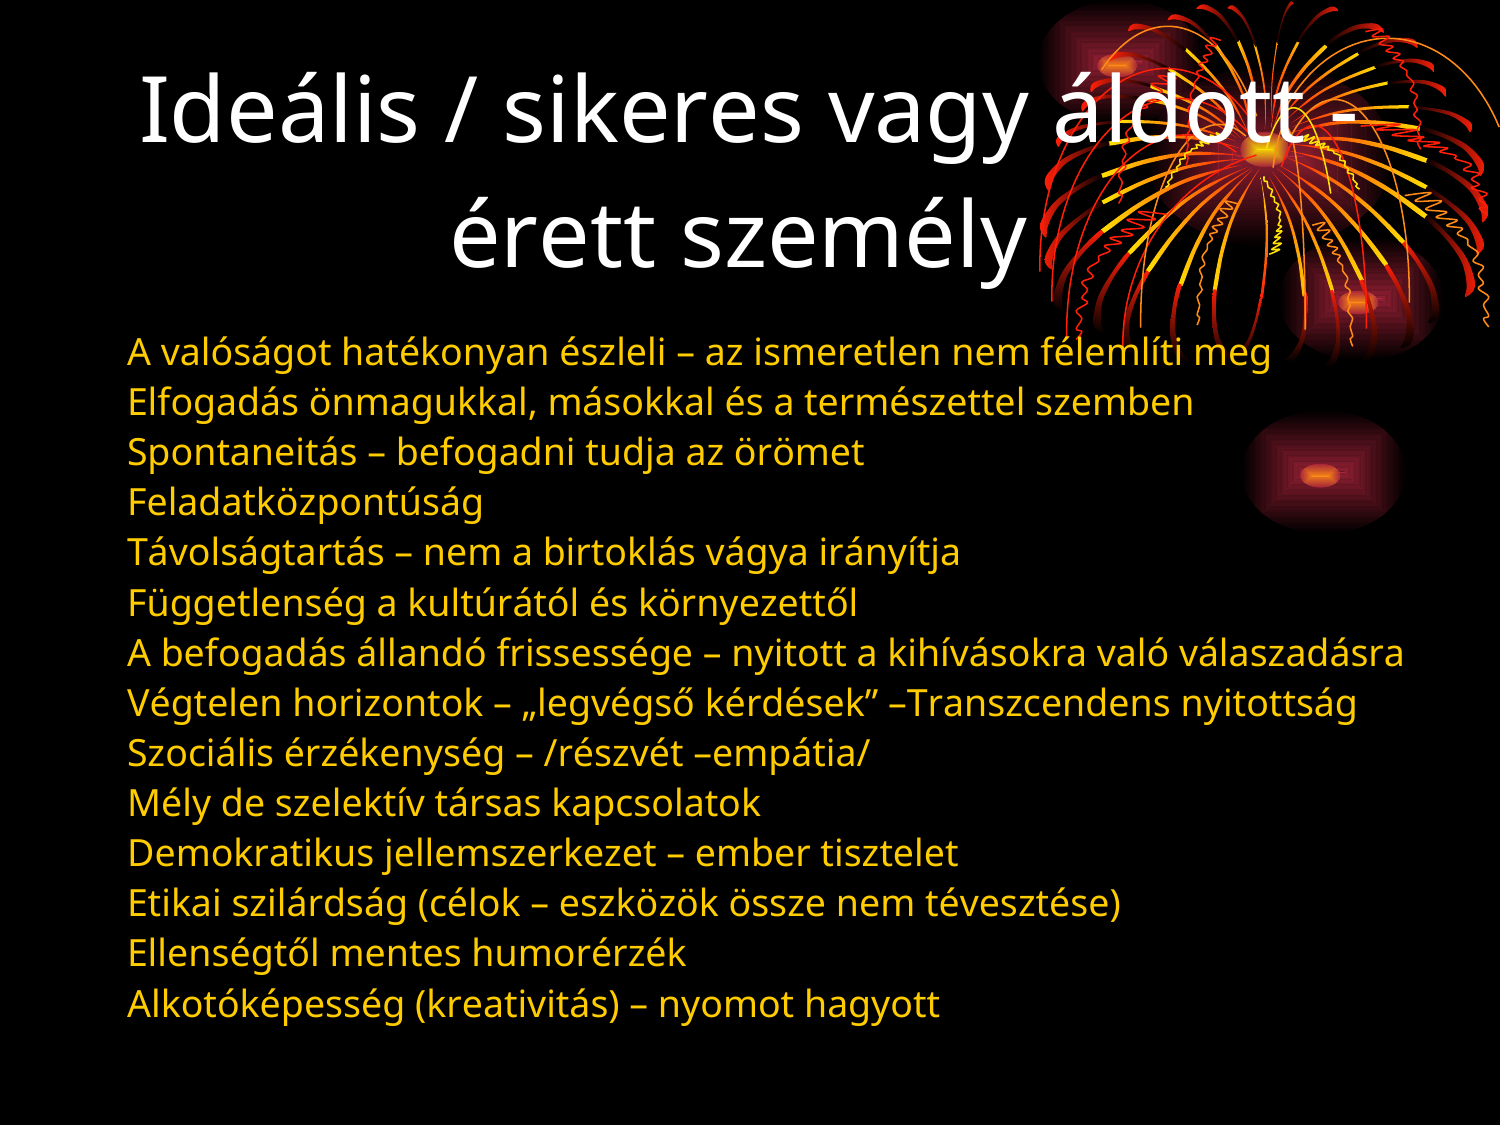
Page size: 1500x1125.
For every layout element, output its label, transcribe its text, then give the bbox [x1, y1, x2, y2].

title Ideális / sikeres vagy áldott - érett személy [112, 49, 1388, 290]
list A valóságot hatékonyan észleli – az ismeretlen nem félemlíti meg Elfogadás önmagukkal, másokkal és a természettel szemben Spontaneitás – befogadni tudja az örömet Feladatközpontúság Távolságtartás – nem a birtoklás vágya irányítja Függetlenség a kultúrától és környezettől A befogadás állandó frissessége – nyitott a kihívásokra való válaszadásra Végtelen horizontok – „legvégső kérdések” –Transzcendens nyitottság Szociális érzékenység – /részvét –empátia/ Mély de szelektív társas kapcsolatok Demokratikus jellemszerkezet – ember tisztelet Etikai szilárdság (célok – eszközök össze nem tévesztése) Ellenségtől mentes humorérzék Alkotóképesség (kreativitás) – nyomot hagyott [112, 324, 1423, 1125]
